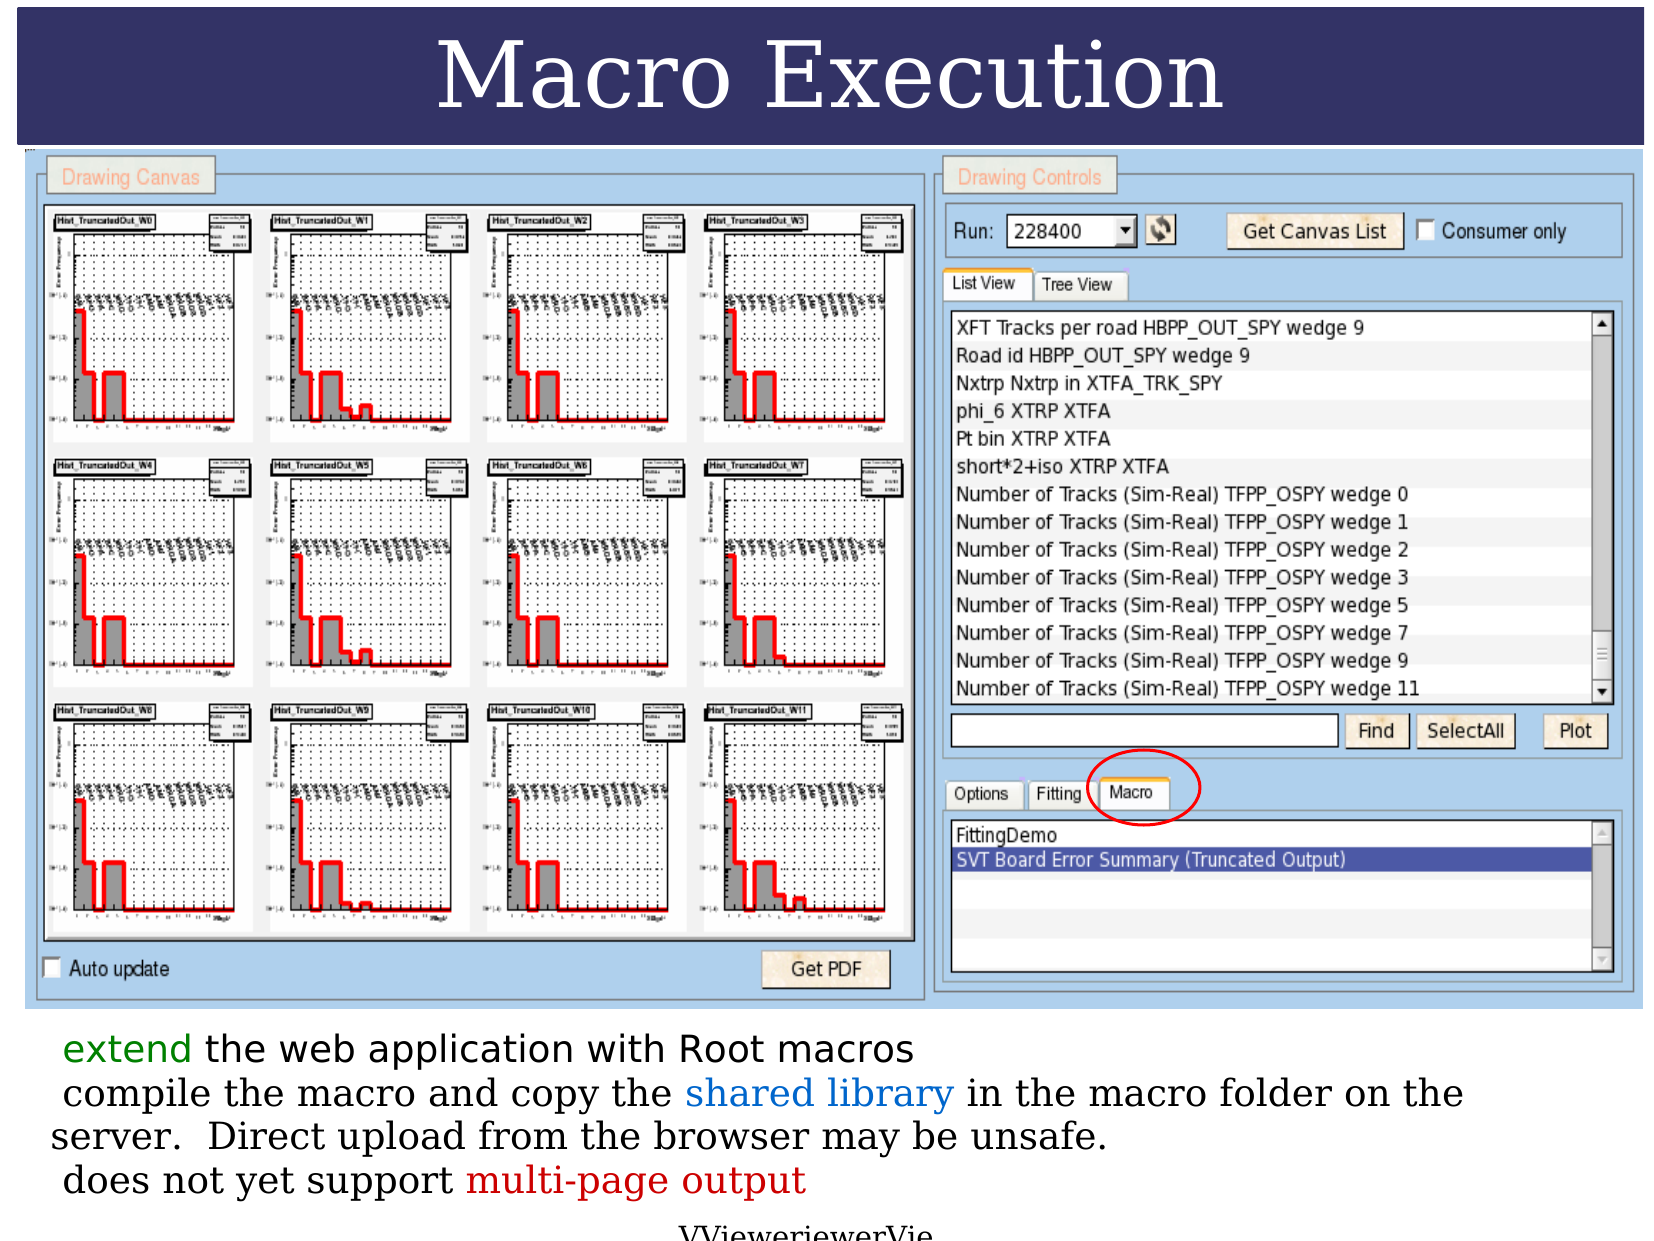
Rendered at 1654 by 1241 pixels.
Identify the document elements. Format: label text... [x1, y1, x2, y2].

text_box extend the web application with Root macros compile the macro and copy the shared library in the macro folder on the server. Direct upload from the browser may be unsafe. does not yet support multi-page output [35, 1020, 1651, 1210]
picture [25, 149, 1643, 1009]
title Macro Execution [17, 7, 1645, 145]
